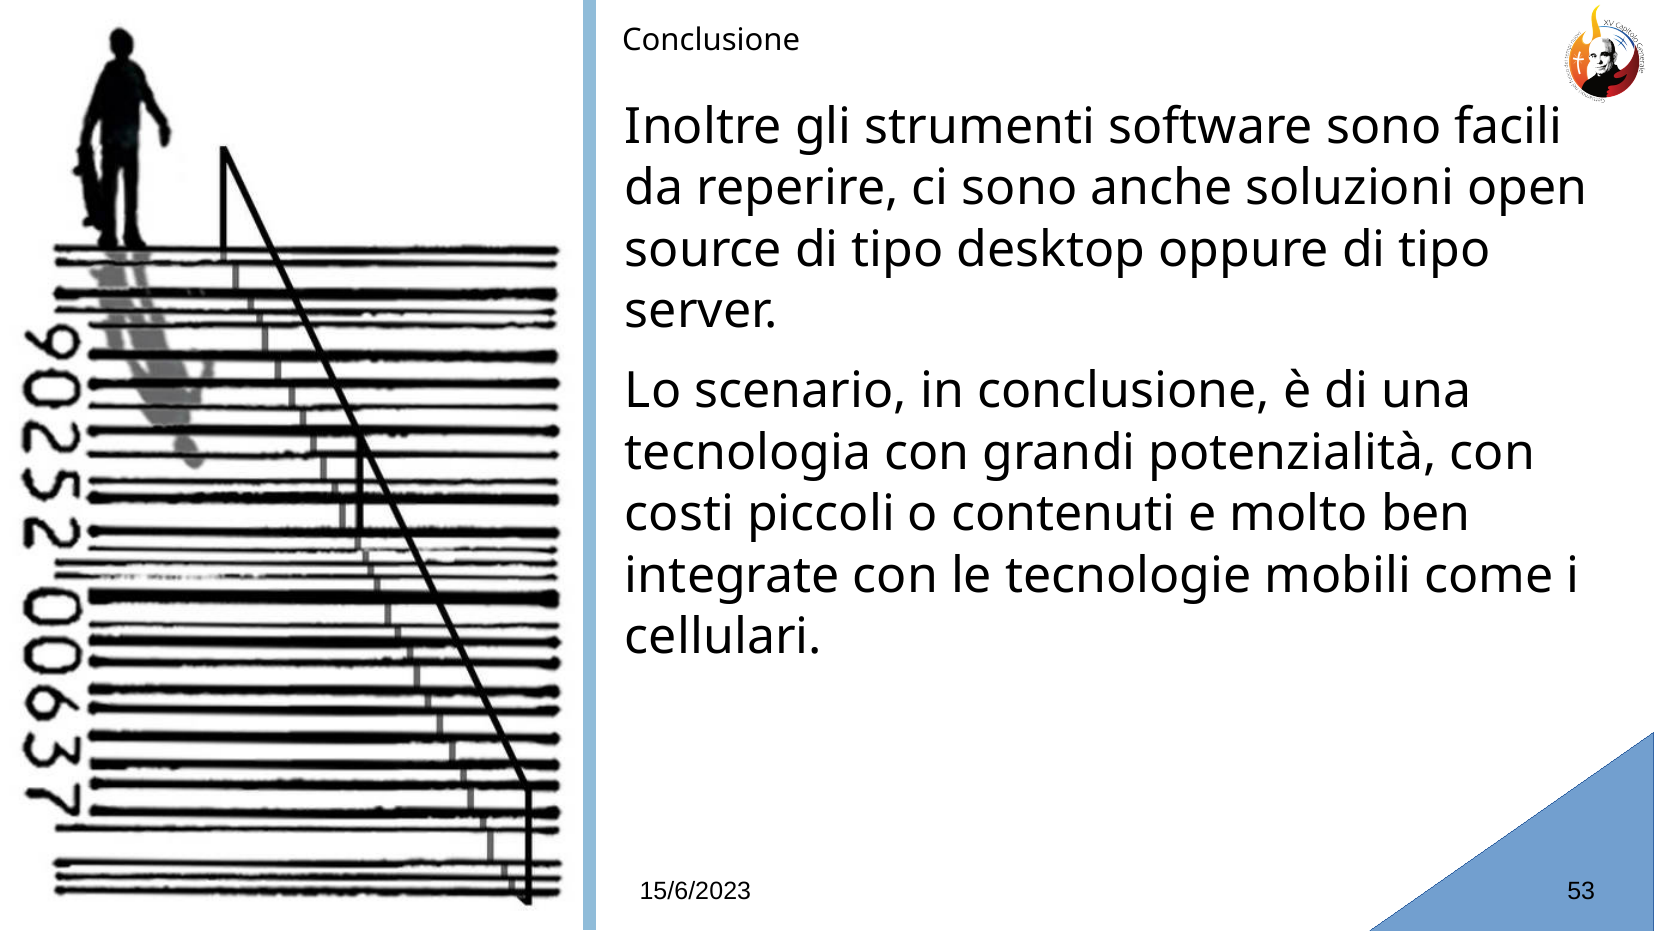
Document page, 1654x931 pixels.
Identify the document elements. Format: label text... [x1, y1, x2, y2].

picture [0, 0, 583, 931]
picture [1563, 4, 1646, 103]
text_box Conclusione [607, 9, 1340, 63]
list Inoltre gli strumenti software sono facili da reperire, ci sono anche soluzioni open source di tipo desktop oppure di tipo server. Lo scenario, in conclusione, è di una tecnologia con grandi potenzialità, con costi piccoli o contenuti e molto ben integrate con le tecnologie mobili come i cellulari. [624, 94, 1621, 827]
